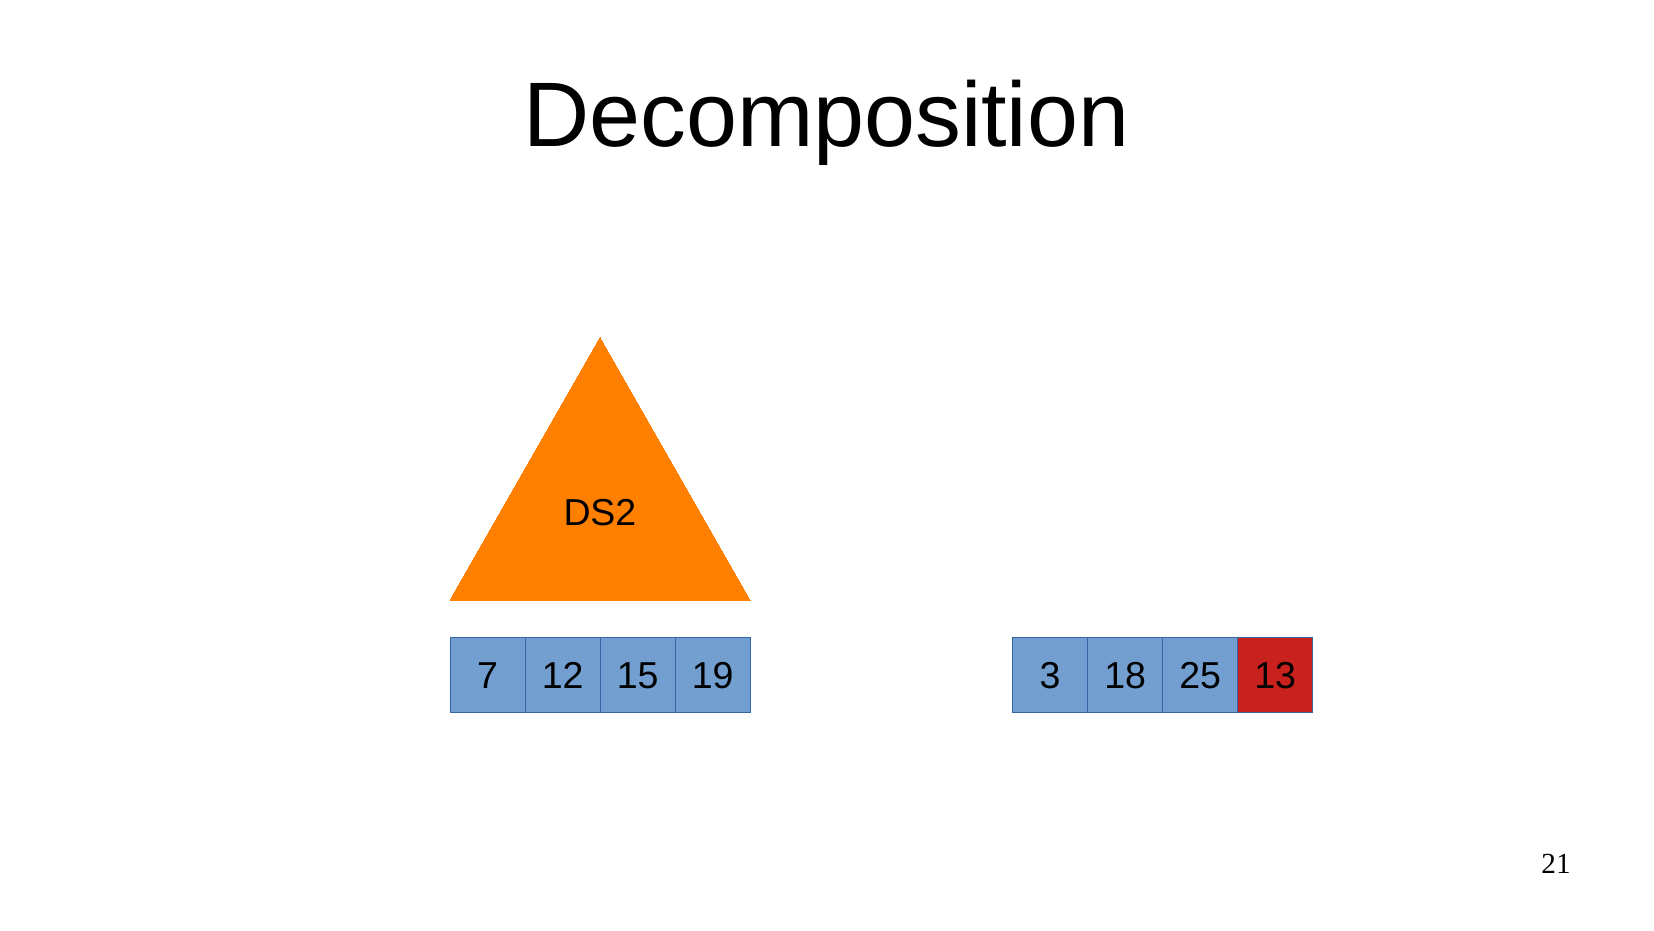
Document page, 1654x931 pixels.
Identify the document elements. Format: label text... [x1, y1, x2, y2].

text_box 13 [1238, 637, 1313, 713]
text_box 18 [1087, 637, 1163, 713]
text_box 15 [600, 637, 676, 713]
text_box 7 [450, 637, 526, 713]
text_box 3 [1012, 637, 1087, 713]
text_box DS2 [450, 337, 751, 601]
text_box 12 [526, 637, 600, 713]
text_box 19 [676, 637, 751, 713]
title Decomposition [82, 37, 1571, 193]
text_box 25 [1163, 637, 1238, 713]
